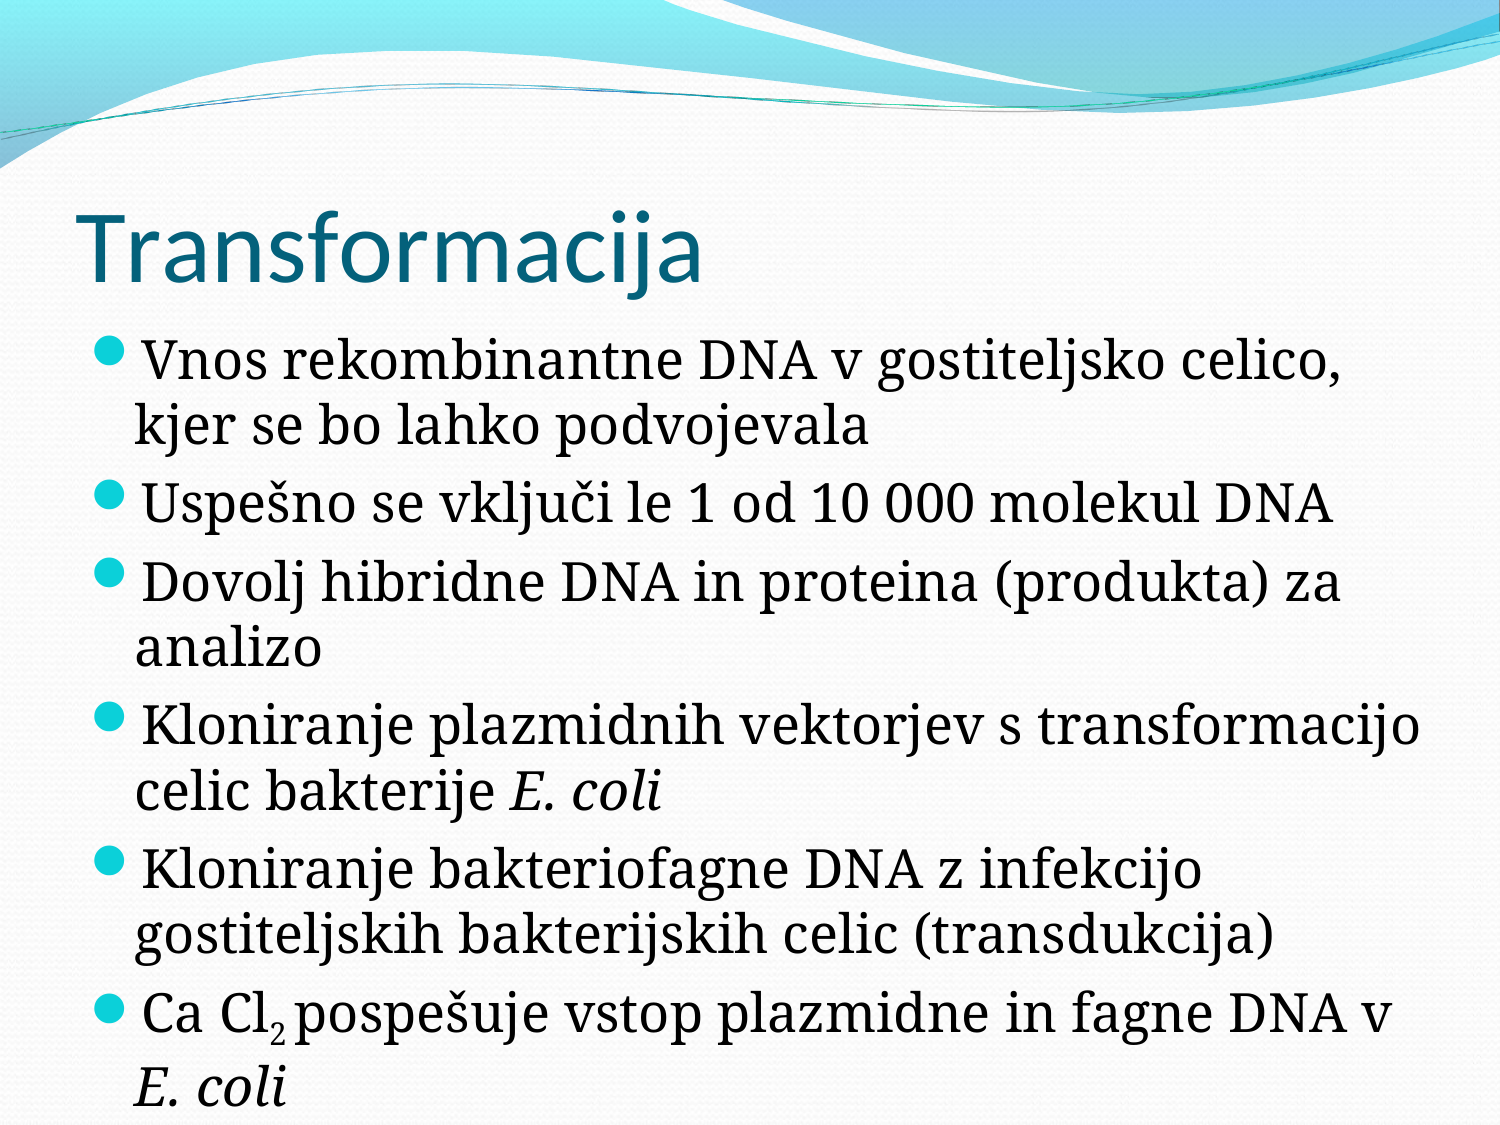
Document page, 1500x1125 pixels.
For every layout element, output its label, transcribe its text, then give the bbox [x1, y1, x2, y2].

picture [0, 0, 1500, 1125]
title Transformacija [75, 115, 1426, 304]
list Vnos rekombinantne DNA v gostiteljsko celico, kjer se bo lahko podvojevala Uspešno se vključi le 1 od 10 000 molekul DNA Dovolj hibridne DNA in proteina (produkta) za analizo Kloniranje plazmidnih vektorjev s transformacijo celic bakterije E. coli Kloniranje bakteriofagne DNA z infekcijo gostiteljskih bakterijskih celic (transdukcija) Ca Cl2 pospešuje vstop plazmidne in fagne DNA v E. coli [74, 317, 1465, 1125]
